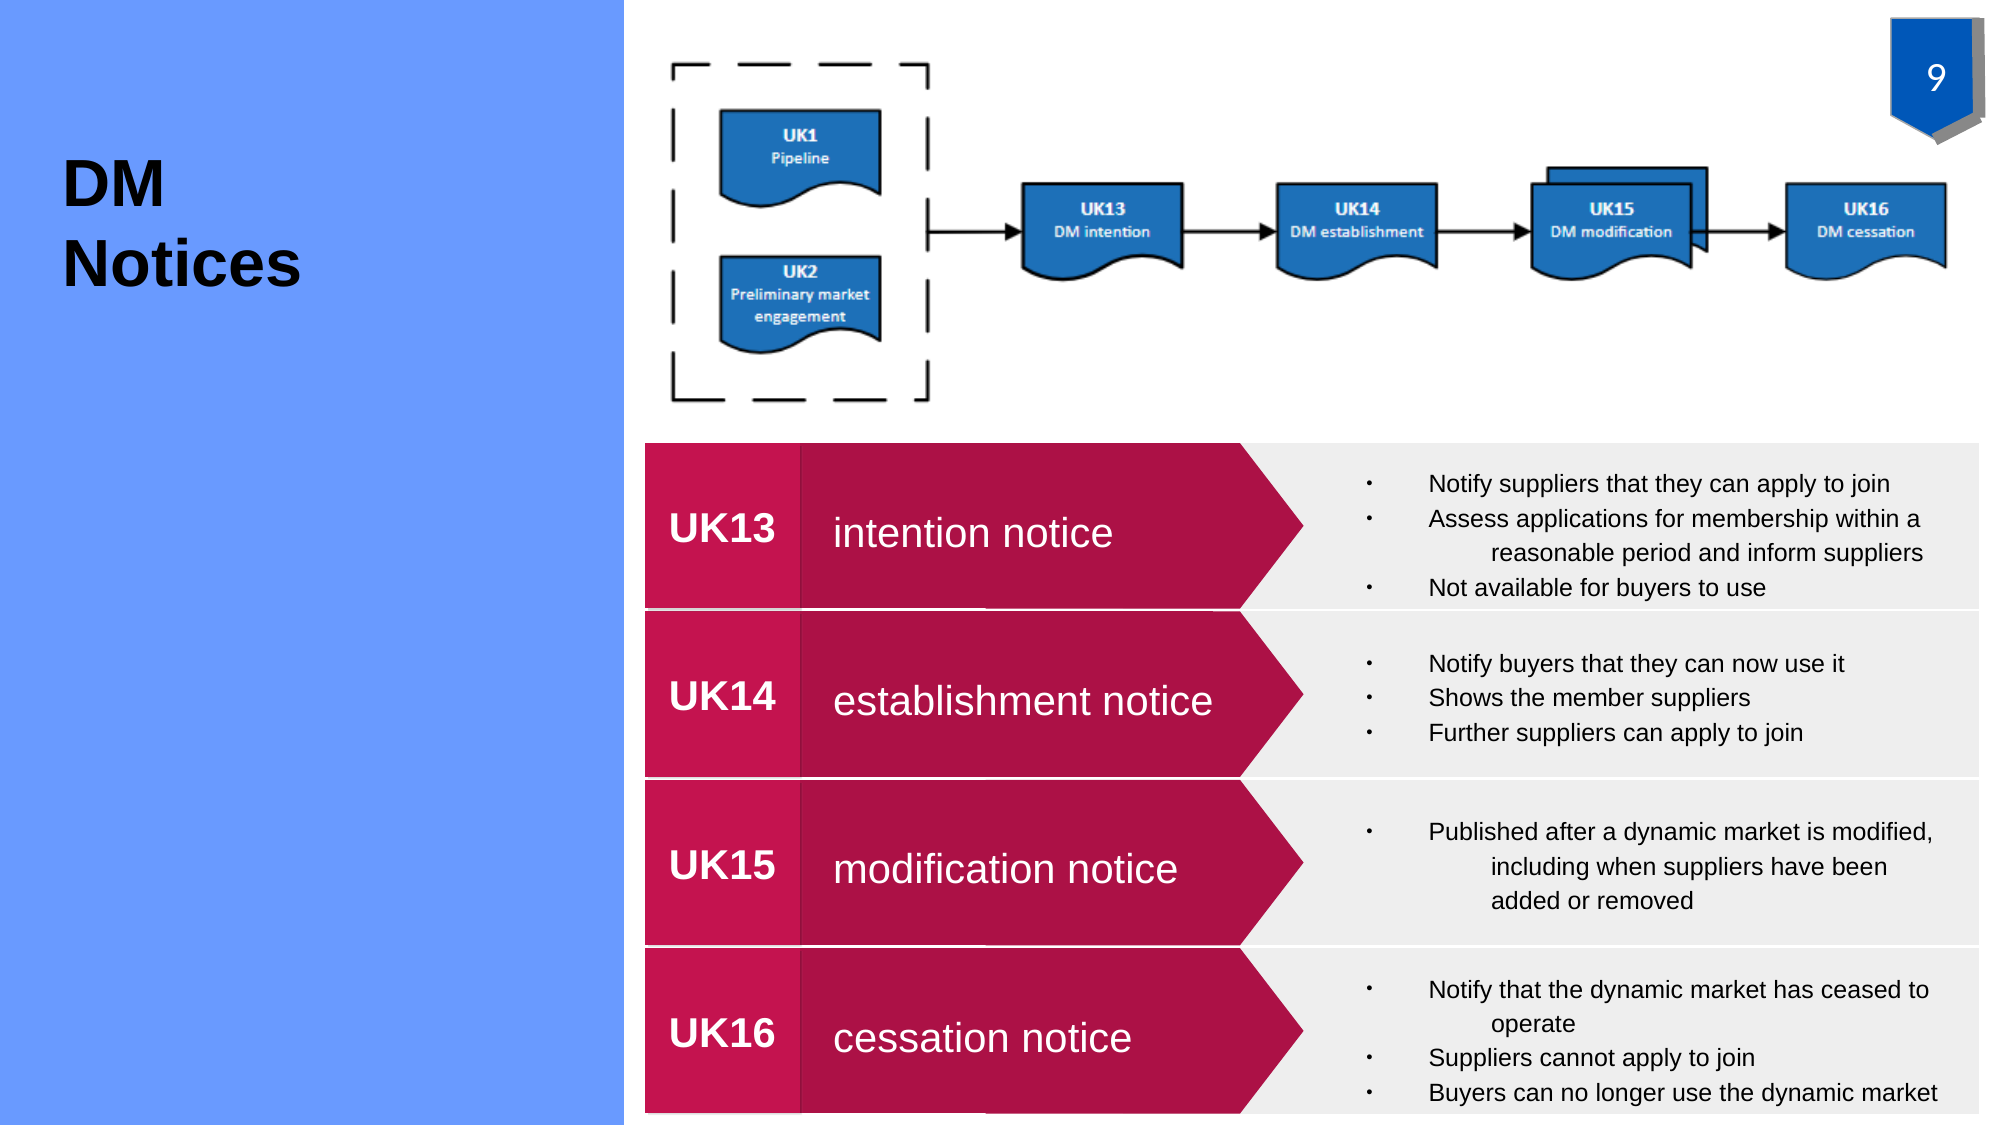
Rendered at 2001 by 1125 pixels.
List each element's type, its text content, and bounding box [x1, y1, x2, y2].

text_box UK16 [645, 948, 800, 1113]
text_box 9 [1910, 34, 1960, 123]
text_box cessation notice [813, 968, 1248, 1096]
text_box [1970, 780, 1979, 945]
text_box Notify that the dynamic market has ceased to operate Suppliers cannot apply to join Buyers can no longer use the dynamic market [1271, 949, 1970, 1114]
text_box Notify buyers that they can now use it Shows the member suppliers Further suppliers can apply to join [1271, 612, 1967, 777]
text_box intention notice [813, 463, 1248, 591]
title DM Notices [62, 139, 564, 279]
text_box UK15 [645, 780, 800, 945]
text_box modification notice [813, 800, 1248, 927]
text_box establishment notice [813, 631, 1248, 759]
text_box Notify suppliers that they can apply to join Assess applications for membership within a reasonable period and inform suppliers Not available for buyers to use [1271, 444, 1969, 609]
picture [641, 18, 1984, 444]
text_box [1890, 18, 1972, 139]
text_box [800, 443, 1979, 609]
text_box [800, 948, 1979, 1114]
text_box [800, 611, 1979, 777]
text_box UK13 [645, 443, 800, 608]
text_box Published after a dynamic market is modified, including when suppliers have been added or removed [1271, 780, 1970, 945]
text_box UK14 [645, 611, 800, 777]
text_box [800, 779, 1271, 946]
